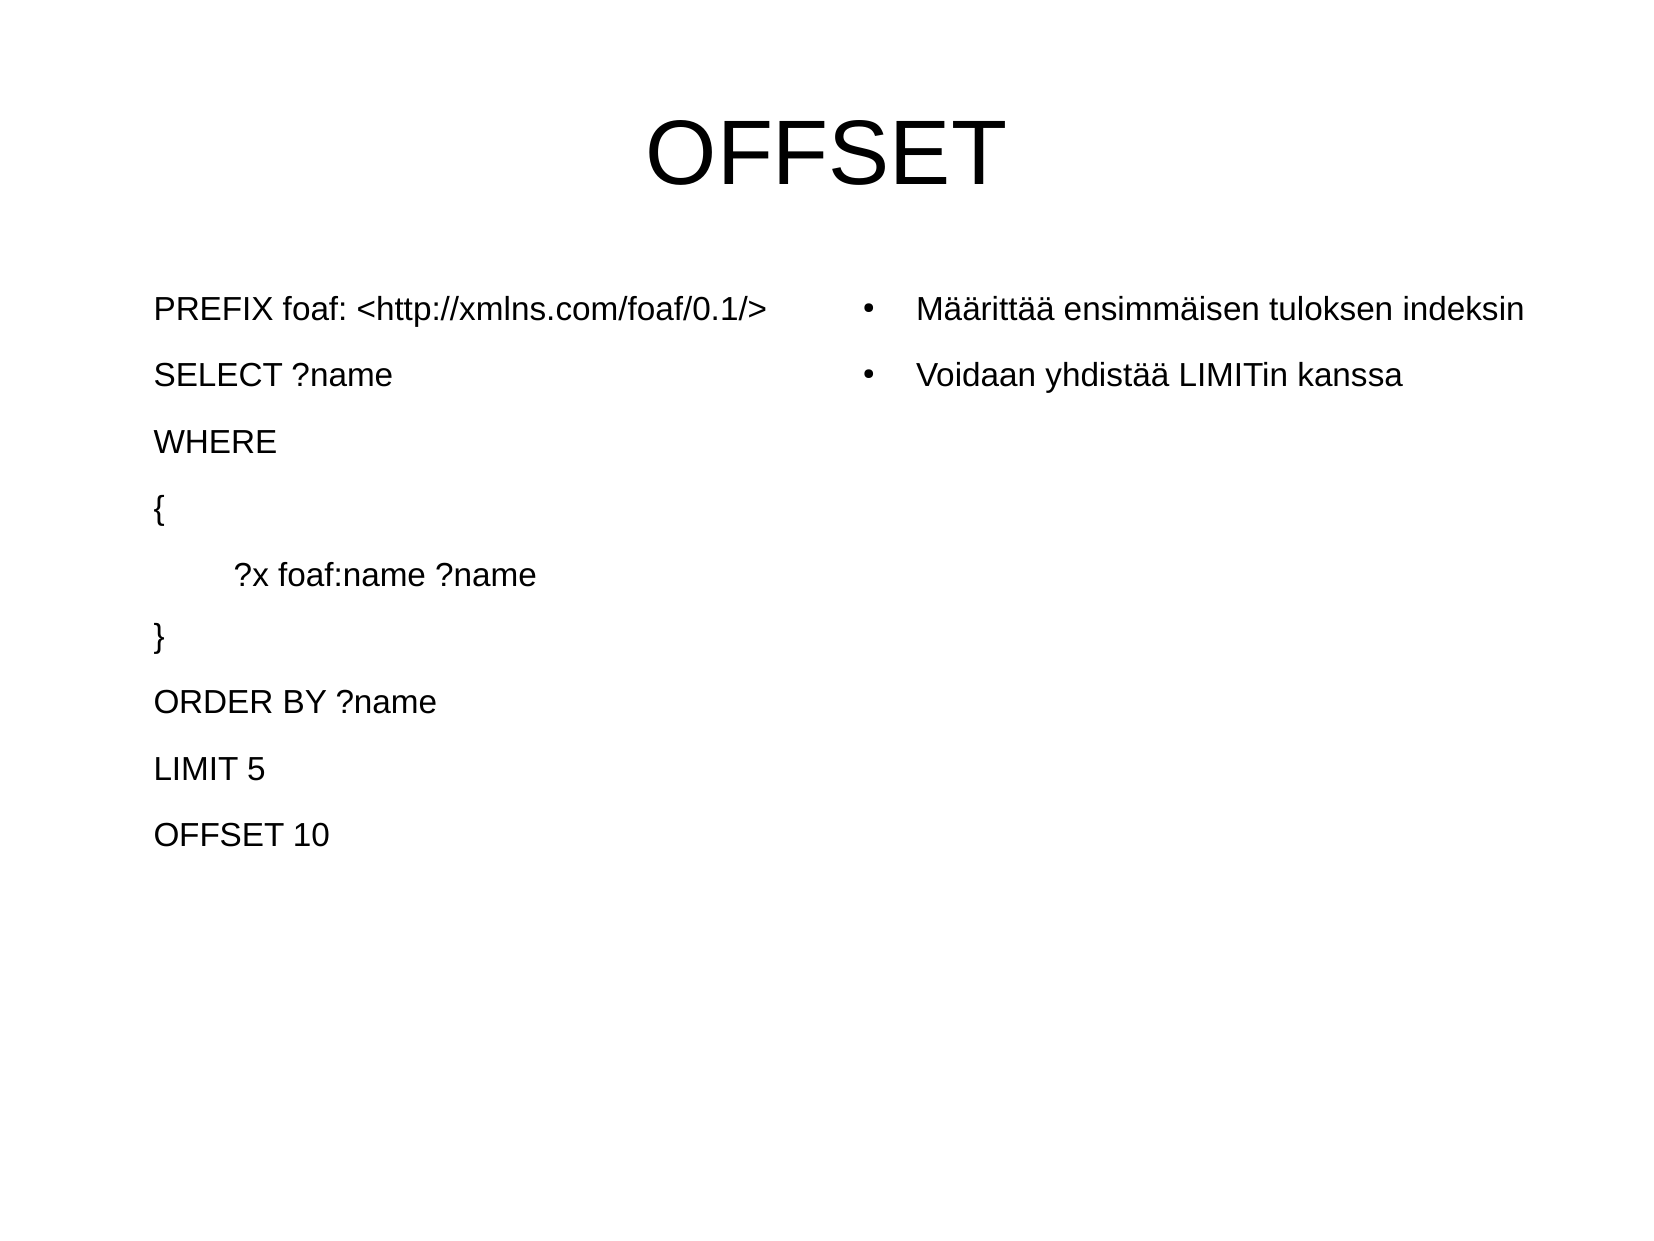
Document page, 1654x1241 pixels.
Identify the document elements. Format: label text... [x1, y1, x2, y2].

title OFFSET [82, 49, 1571, 257]
list PREFIX foaf: <http://xmlns.com/foaf/0.1/> SELECT ?name WHERE { ?x foaf:name ?name } ORDER BY ?name LIMIT 5 OFFSET 10 [82, 290, 809, 1010]
list Määrittää ensimmäisen tuloksen indeksin Voidaan yhdistää LIMITin kanssa [845, 290, 1572, 1010]
